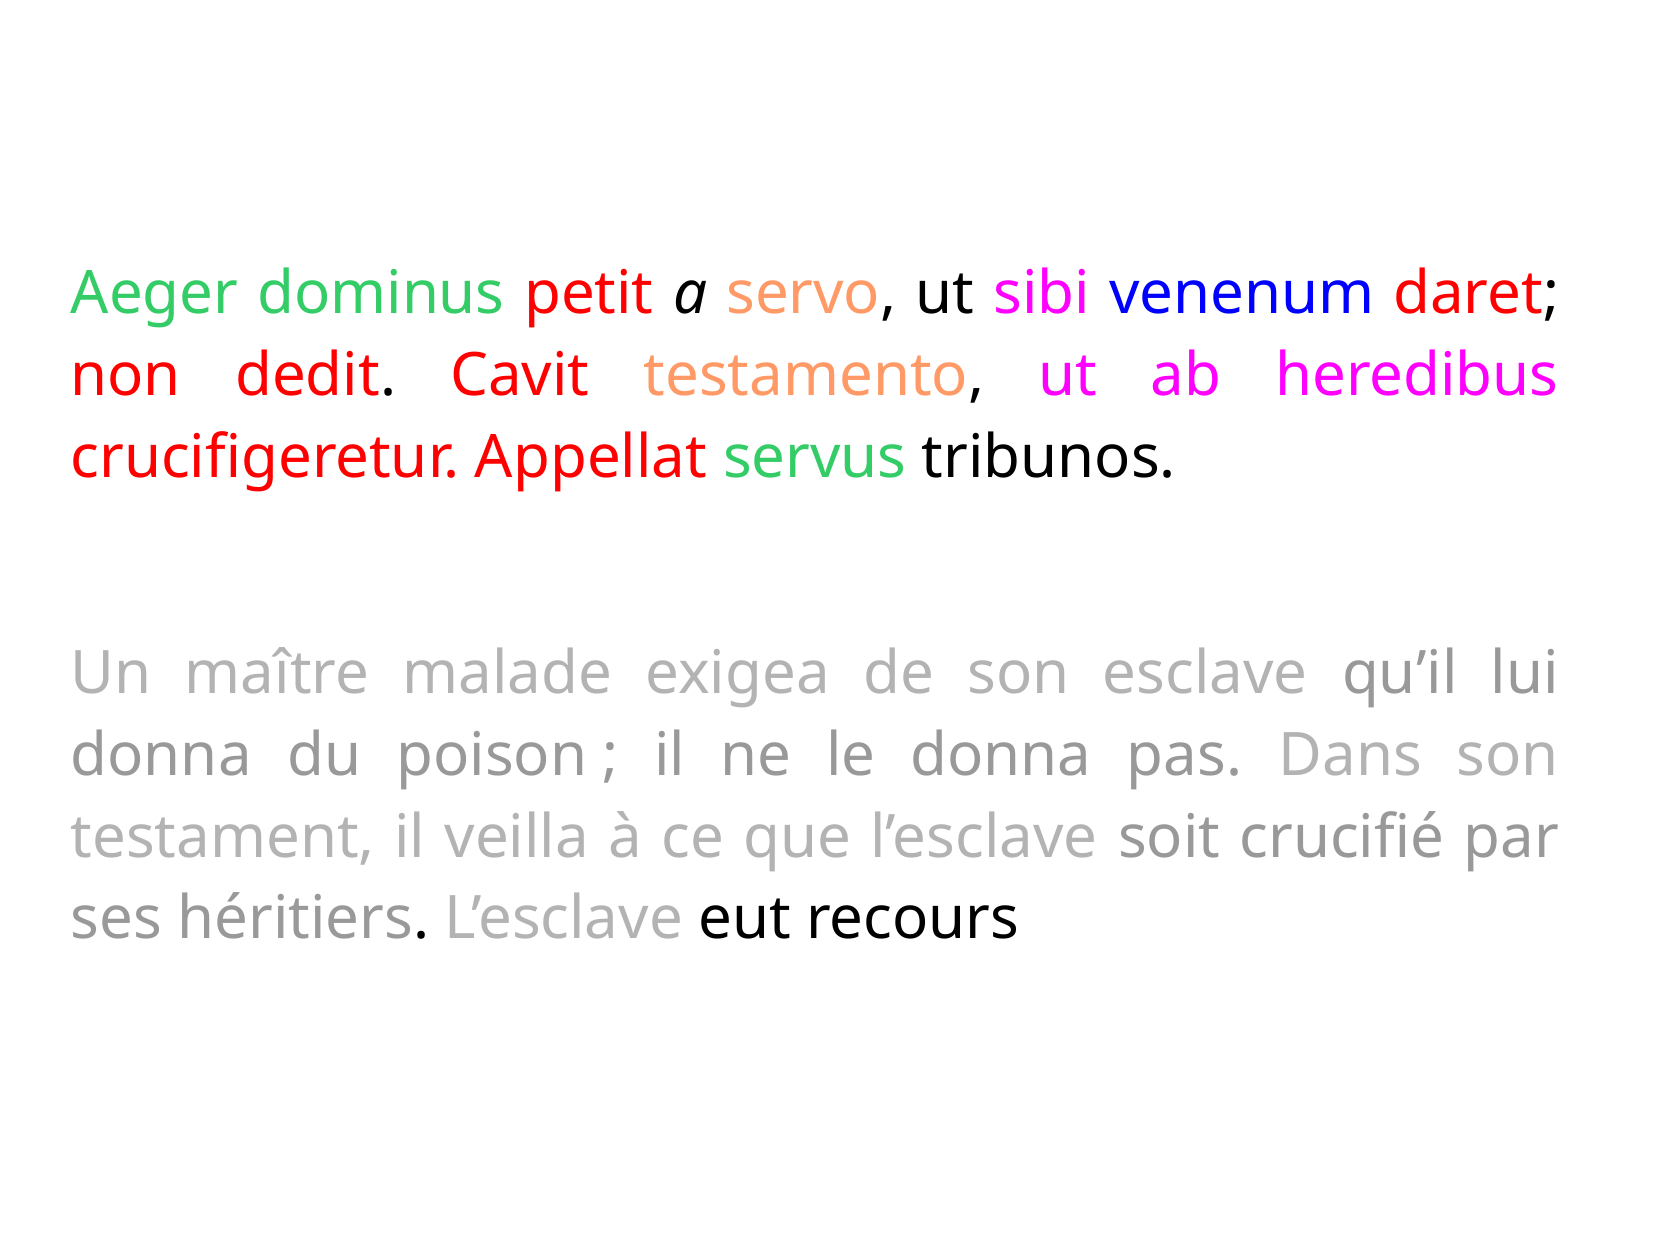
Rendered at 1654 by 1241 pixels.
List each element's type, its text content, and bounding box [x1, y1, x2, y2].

list Aeger dominus petit a servo, ut sibi venenum daret; non dedit. Cavit testamento, ut ab heredibus crucifigeretur. Appellat servus tribunos. Un maître malade exigea de son esclave qu’il lui donna du poison ; il ne le donna pas. Dans son testament, il veilla à ce que l’esclave soit crucifié par ses héritiers. L’esclave eut recours [70, 249, 1559, 969]
